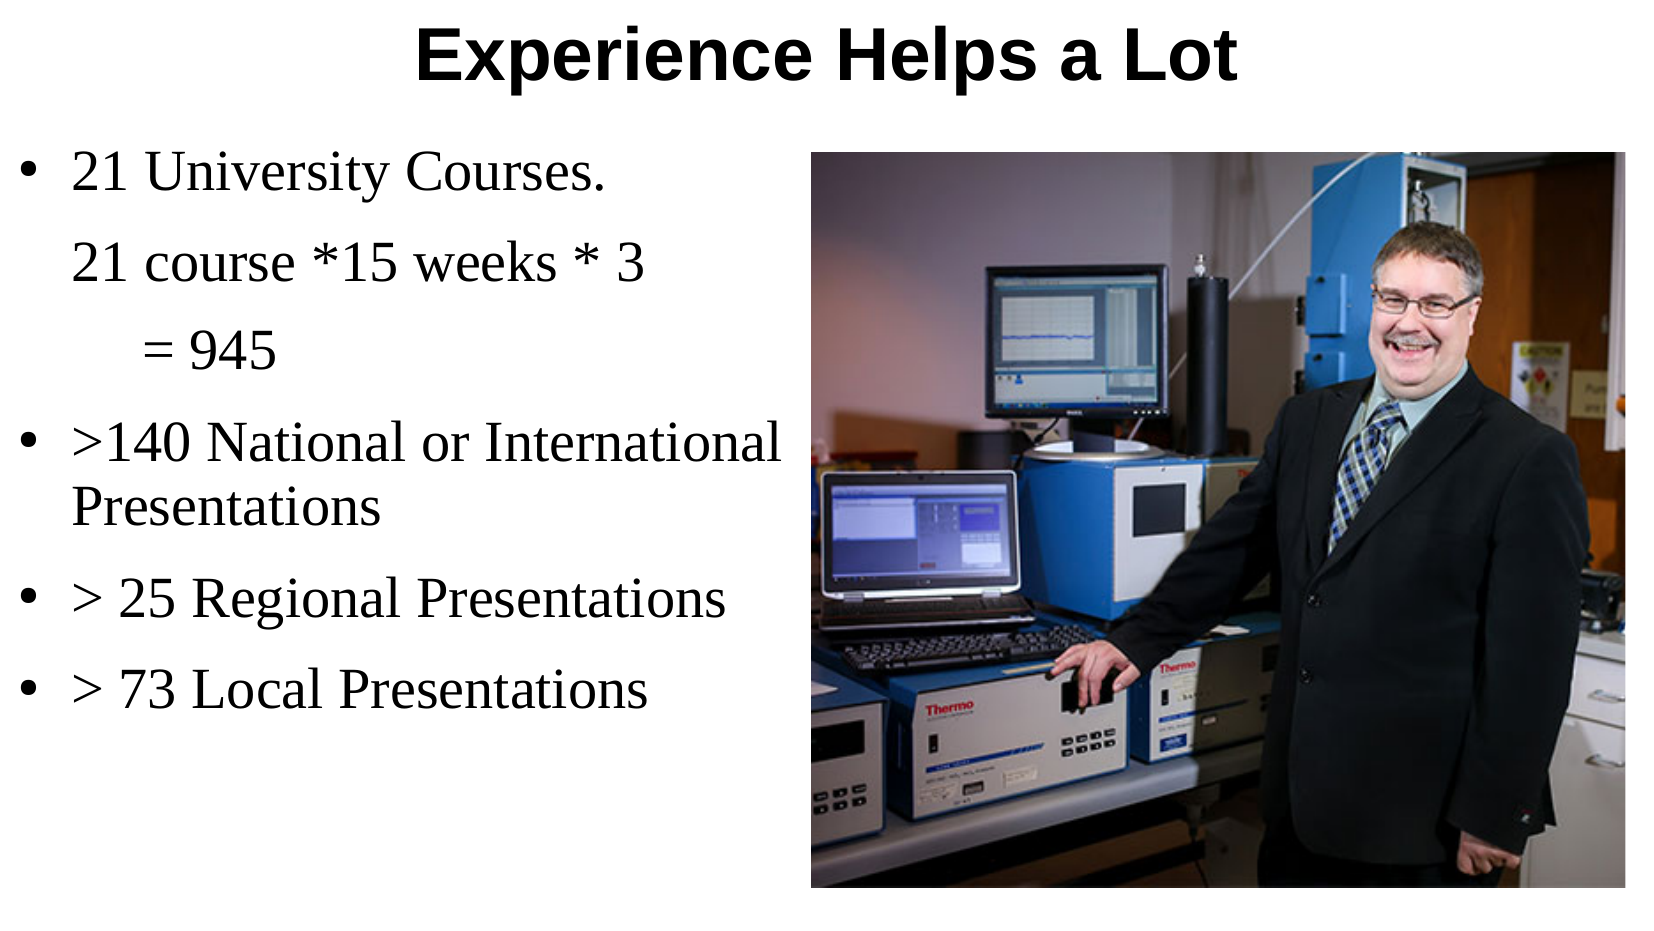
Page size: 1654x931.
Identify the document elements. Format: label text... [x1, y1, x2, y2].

list 21 University Courses. 21 course *15 weeks * 3 = 945 >140 National or International Presentations > 25 Regional Presentations > 73 Local Presentations [0, 138, 796, 886]
picture [811, 152, 1626, 888]
title Experience Helps a Lot [0, 3, 1654, 105]
